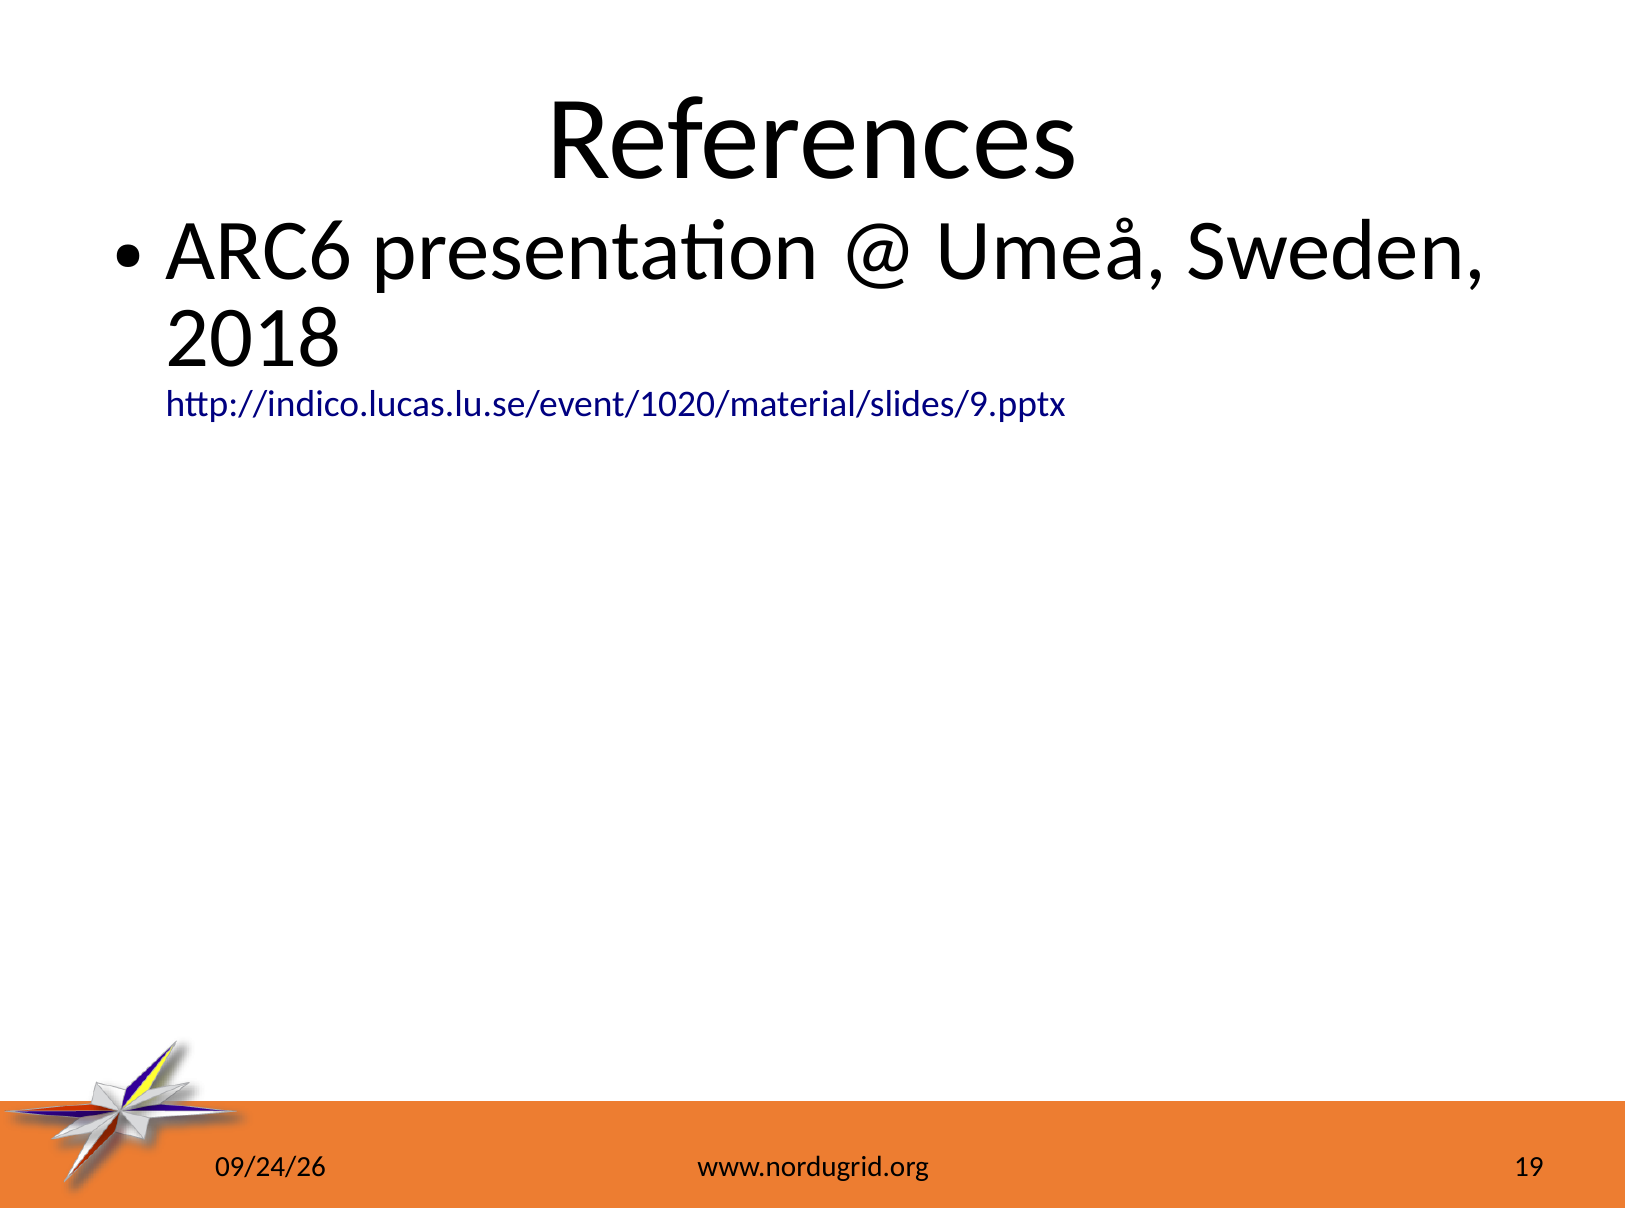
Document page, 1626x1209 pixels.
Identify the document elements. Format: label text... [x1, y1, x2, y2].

picture [0, 1032, 258, 1203]
title References [81, 48, 1544, 250]
list ARC6 presentation @ Umeå, Sweden, 2018 http://indico.lucas.lu.se/event/1020/material/slides/9.pptx [94, 214, 1544, 916]
